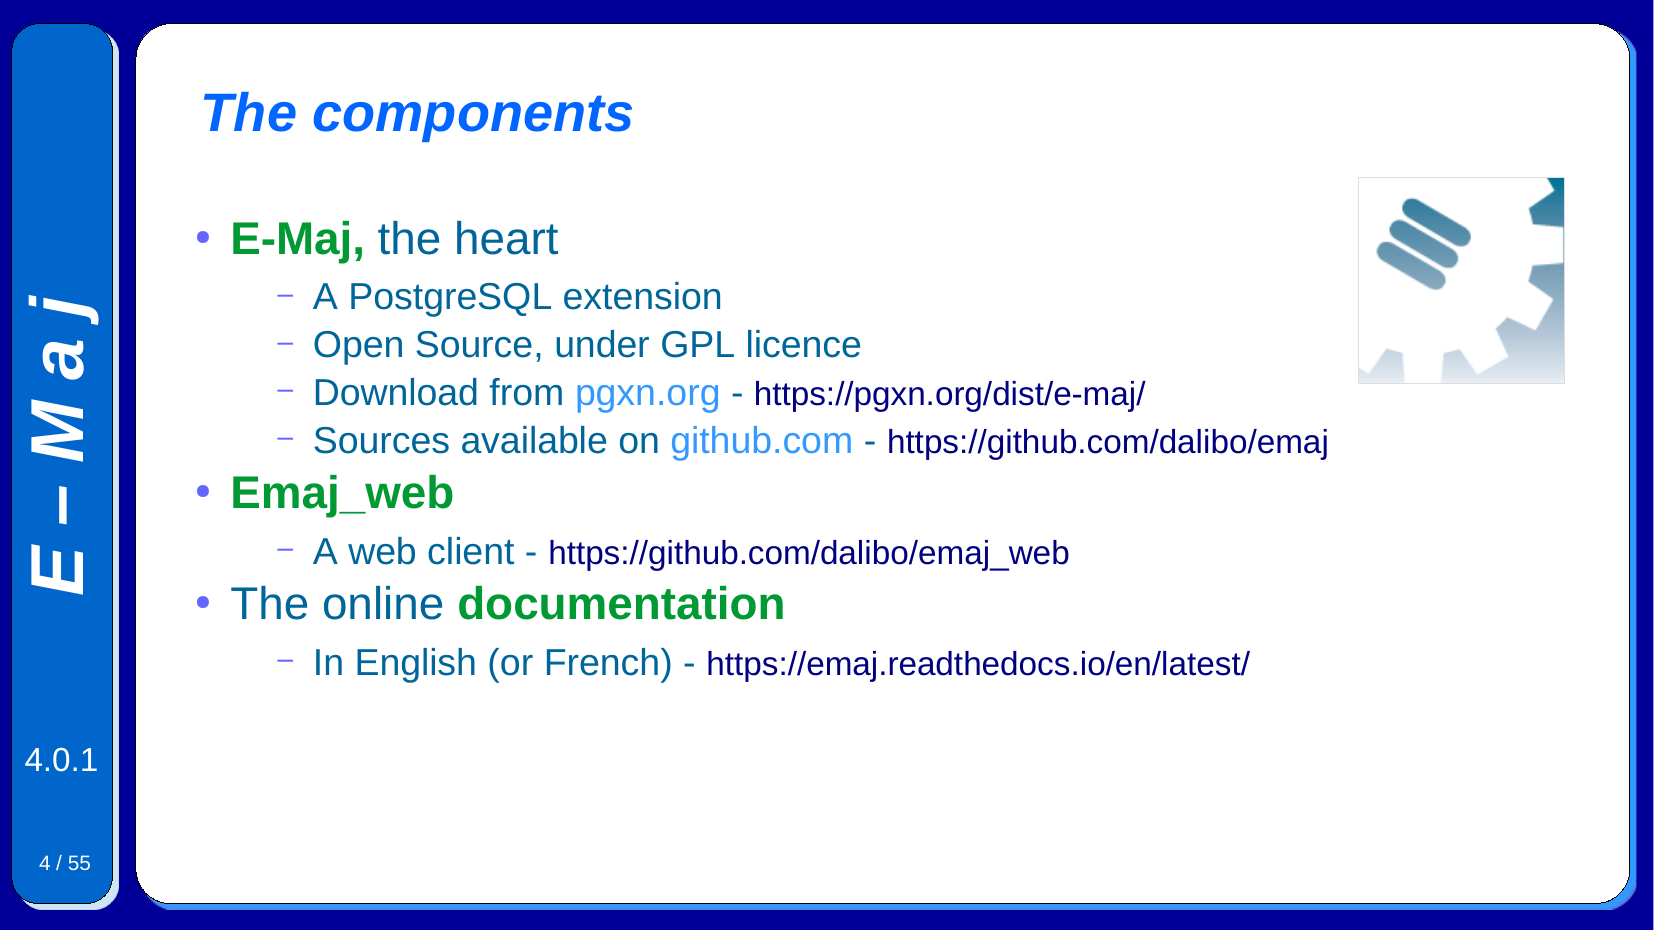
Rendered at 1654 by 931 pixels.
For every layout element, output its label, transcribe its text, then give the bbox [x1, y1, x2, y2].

list E-Maj, the heart A PostgreSQL extension Open Source, under GPL licence Download from pgxn.org - https://pgxn.org/dist/e-maj/ Sources available on github.com - https://github.com/dalibo/emaj Emaj_web A web client - https://github.com/dalibo/emaj_web The online documentation In English (or French) - https://emaj.readthedocs.io/en/latest/ [177, 212, 1587, 804]
picture [1358, 177, 1565, 384]
title The components [200, 34, 1575, 191]
